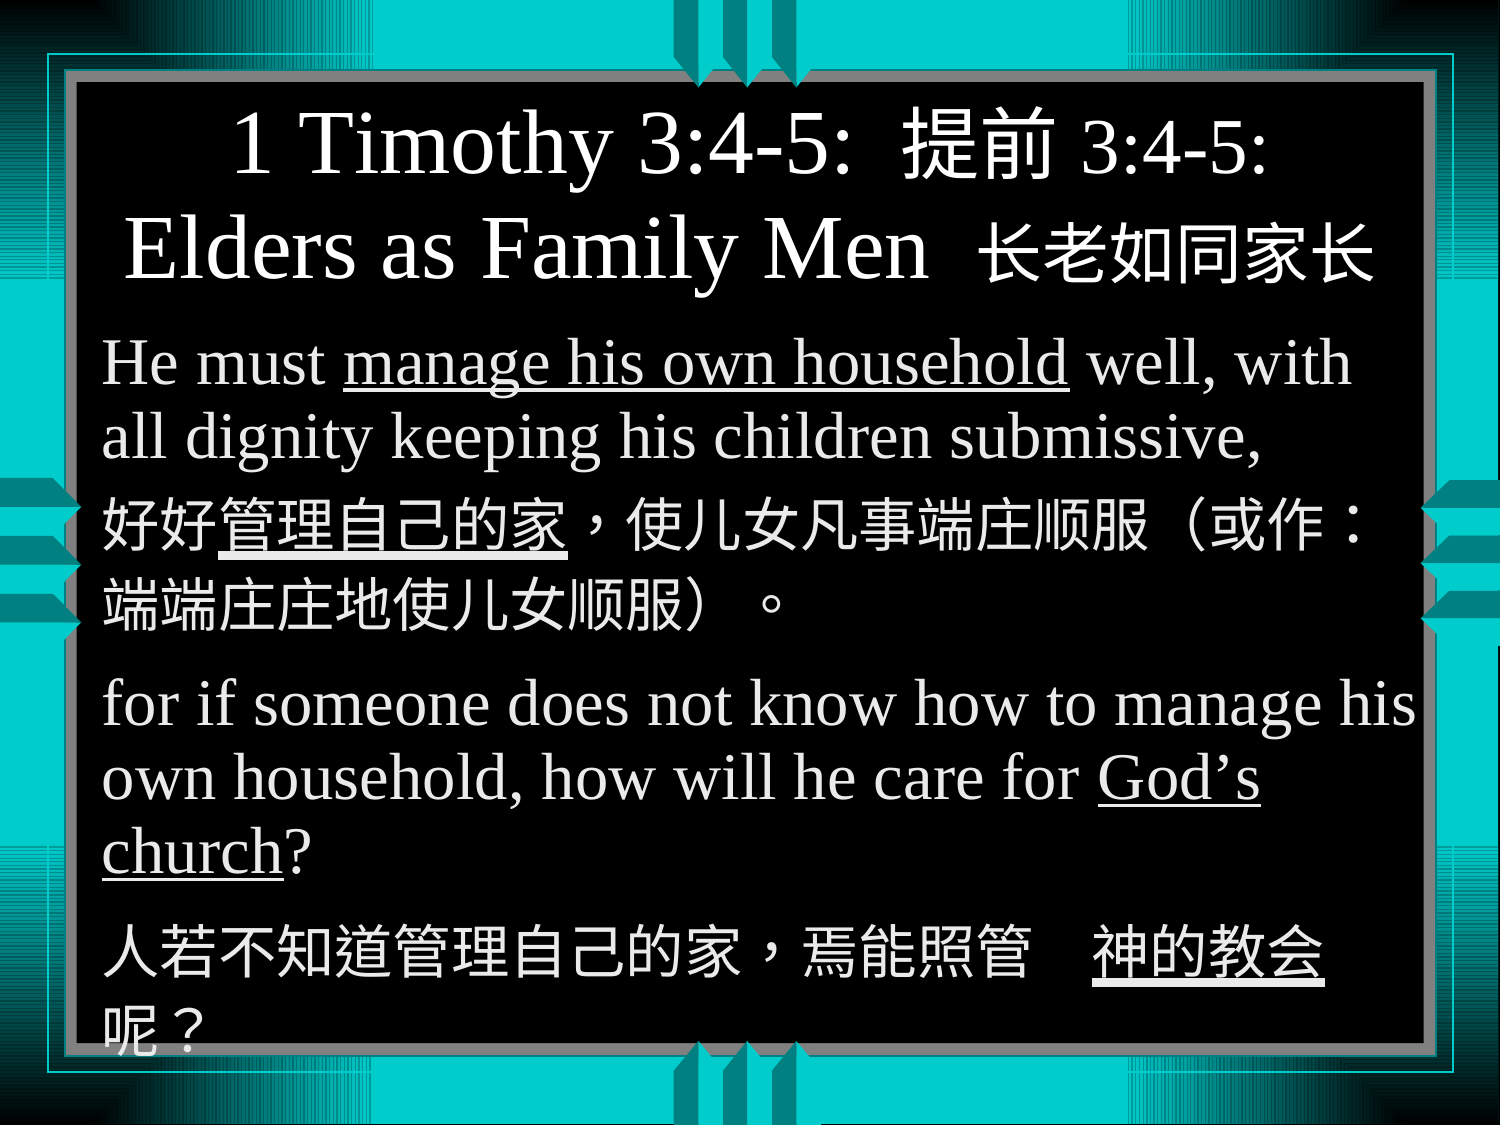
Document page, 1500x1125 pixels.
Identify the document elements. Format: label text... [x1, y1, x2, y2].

text_box He must manage his own household well, with all dignity keeping his children submissive, 好好管理自己的家，使儿女凡事端庄顺服（或作：端端庄庄地使儿女顺服）。 for if someone does not know how to manage his own household, how will he care for God’s church? 人若不知道管理自己的家，焉能照管 神的教会呢？ [86, 317, 1437, 1050]
title 1 Timothy 3:4-5: 提前3:4-5: Elders as Family Men 长老如同家长 [112, 77, 1388, 311]
